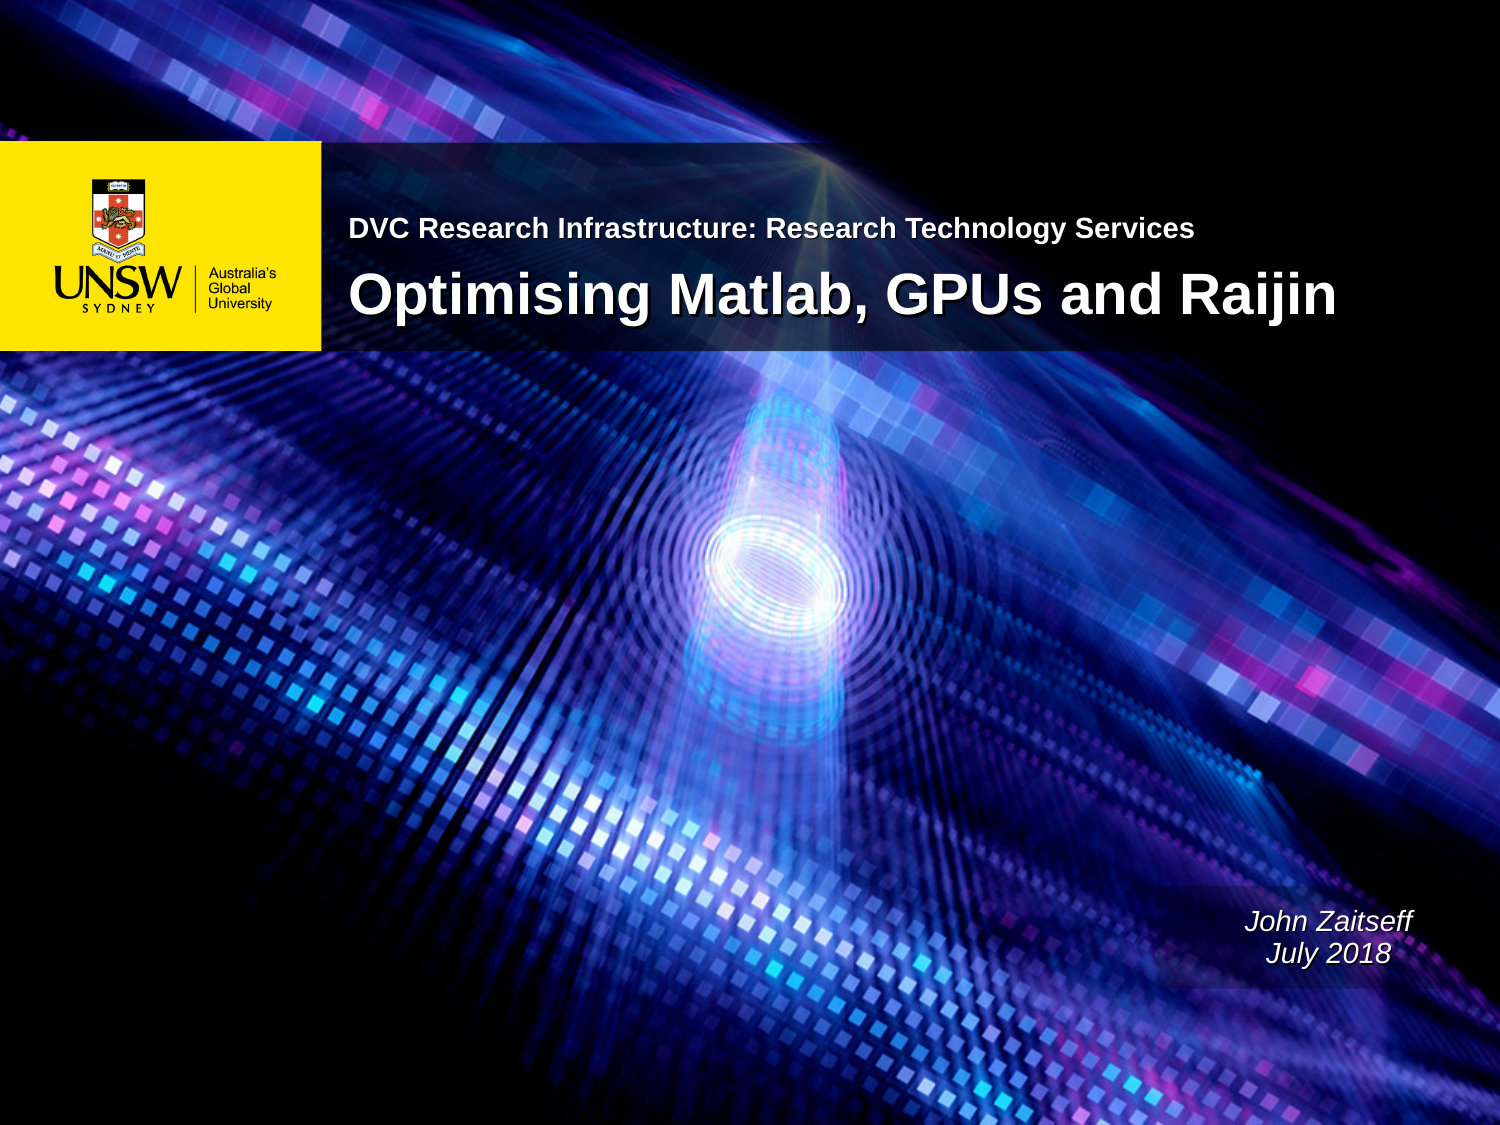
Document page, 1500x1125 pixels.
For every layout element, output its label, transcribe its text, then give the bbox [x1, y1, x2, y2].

list DVC Research Infrastructure: Research Technology Services Optimising Matlab, GPUs and Raijin [348, 172, 1447, 327]
picture [0, 0, 1500, 1125]
text_box John Zaitseff July 2018 [1157, 885, 1500, 989]
text_box [321, 142, 1500, 352]
